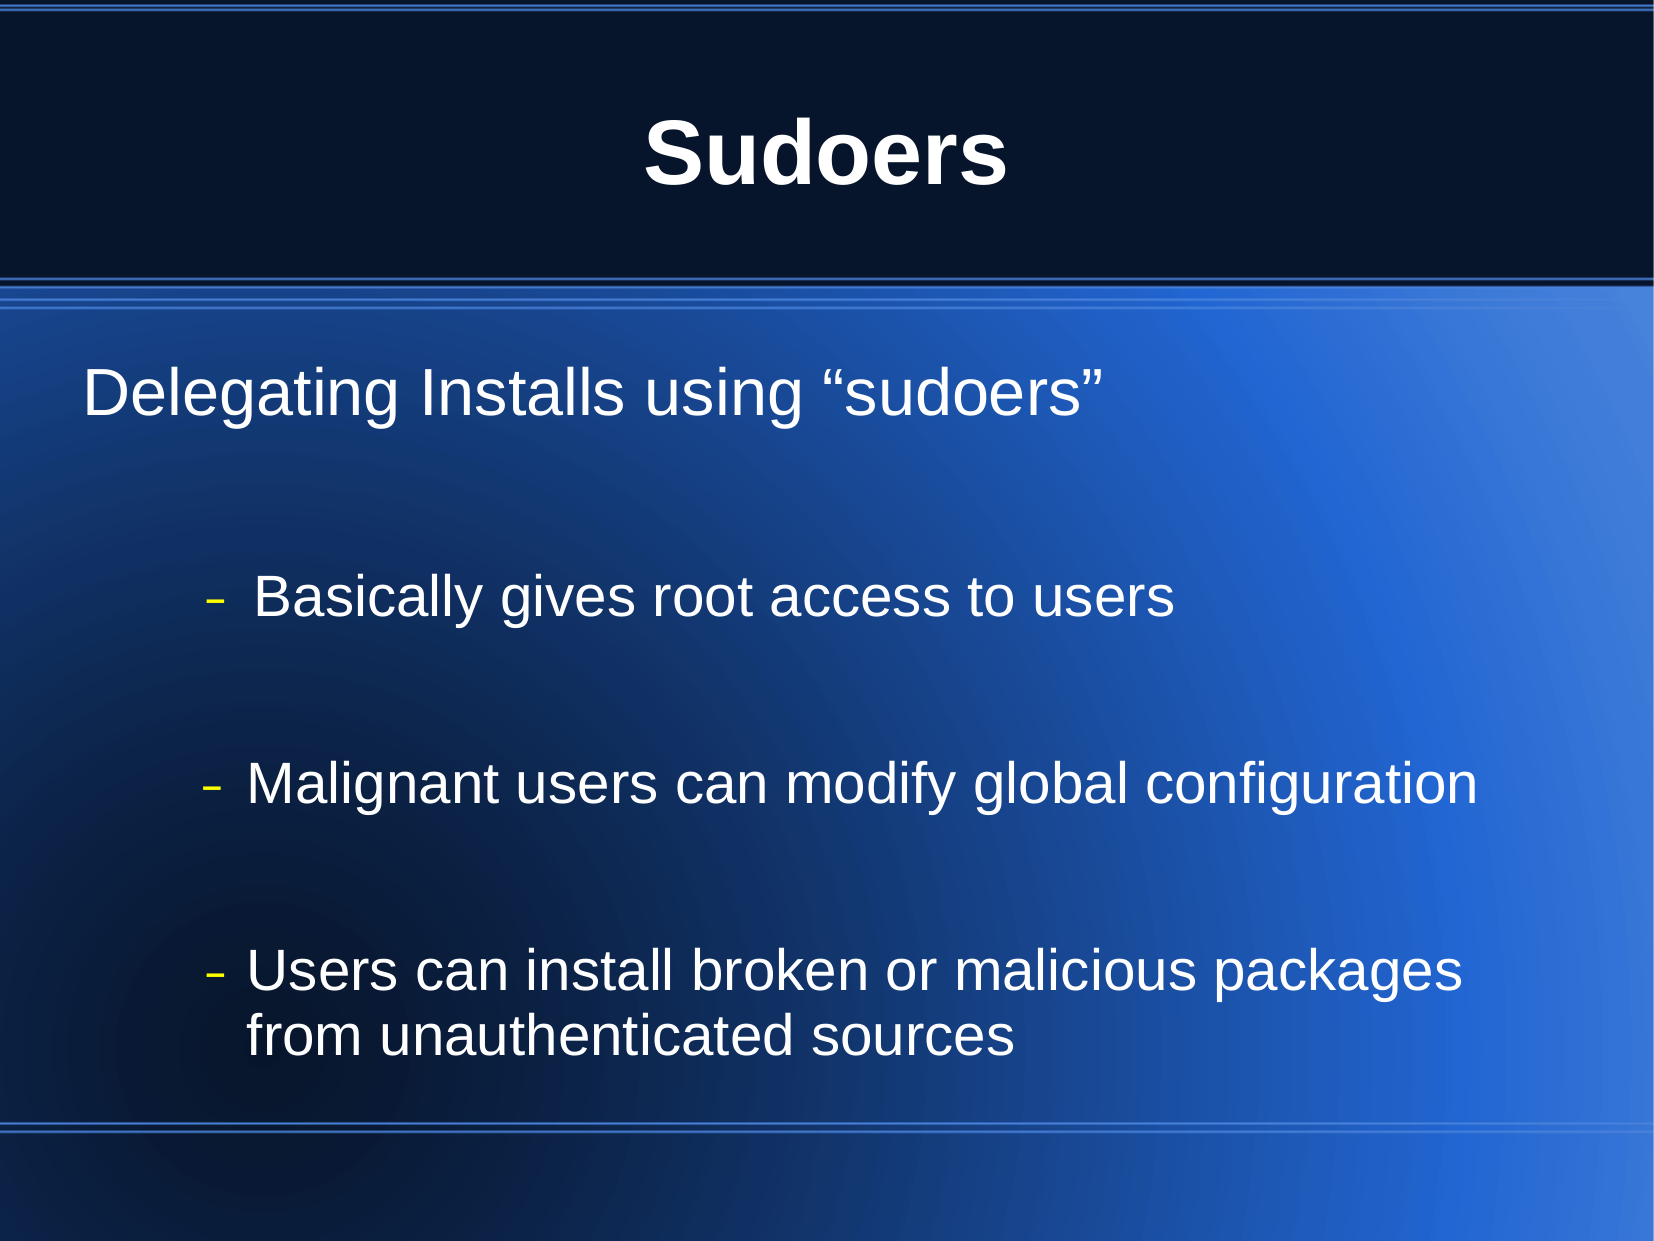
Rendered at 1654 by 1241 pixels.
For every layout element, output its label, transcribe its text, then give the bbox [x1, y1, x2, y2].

list Delegating Installs using “sudoers” Basically gives root access to users Malignant users can modify global configuration Users can install broken or malicious packages from unauthenticated sources [82, 355, 1571, 1174]
picture [0, 0, 1654, 1241]
title Sudoers [82, 49, 1571, 257]
